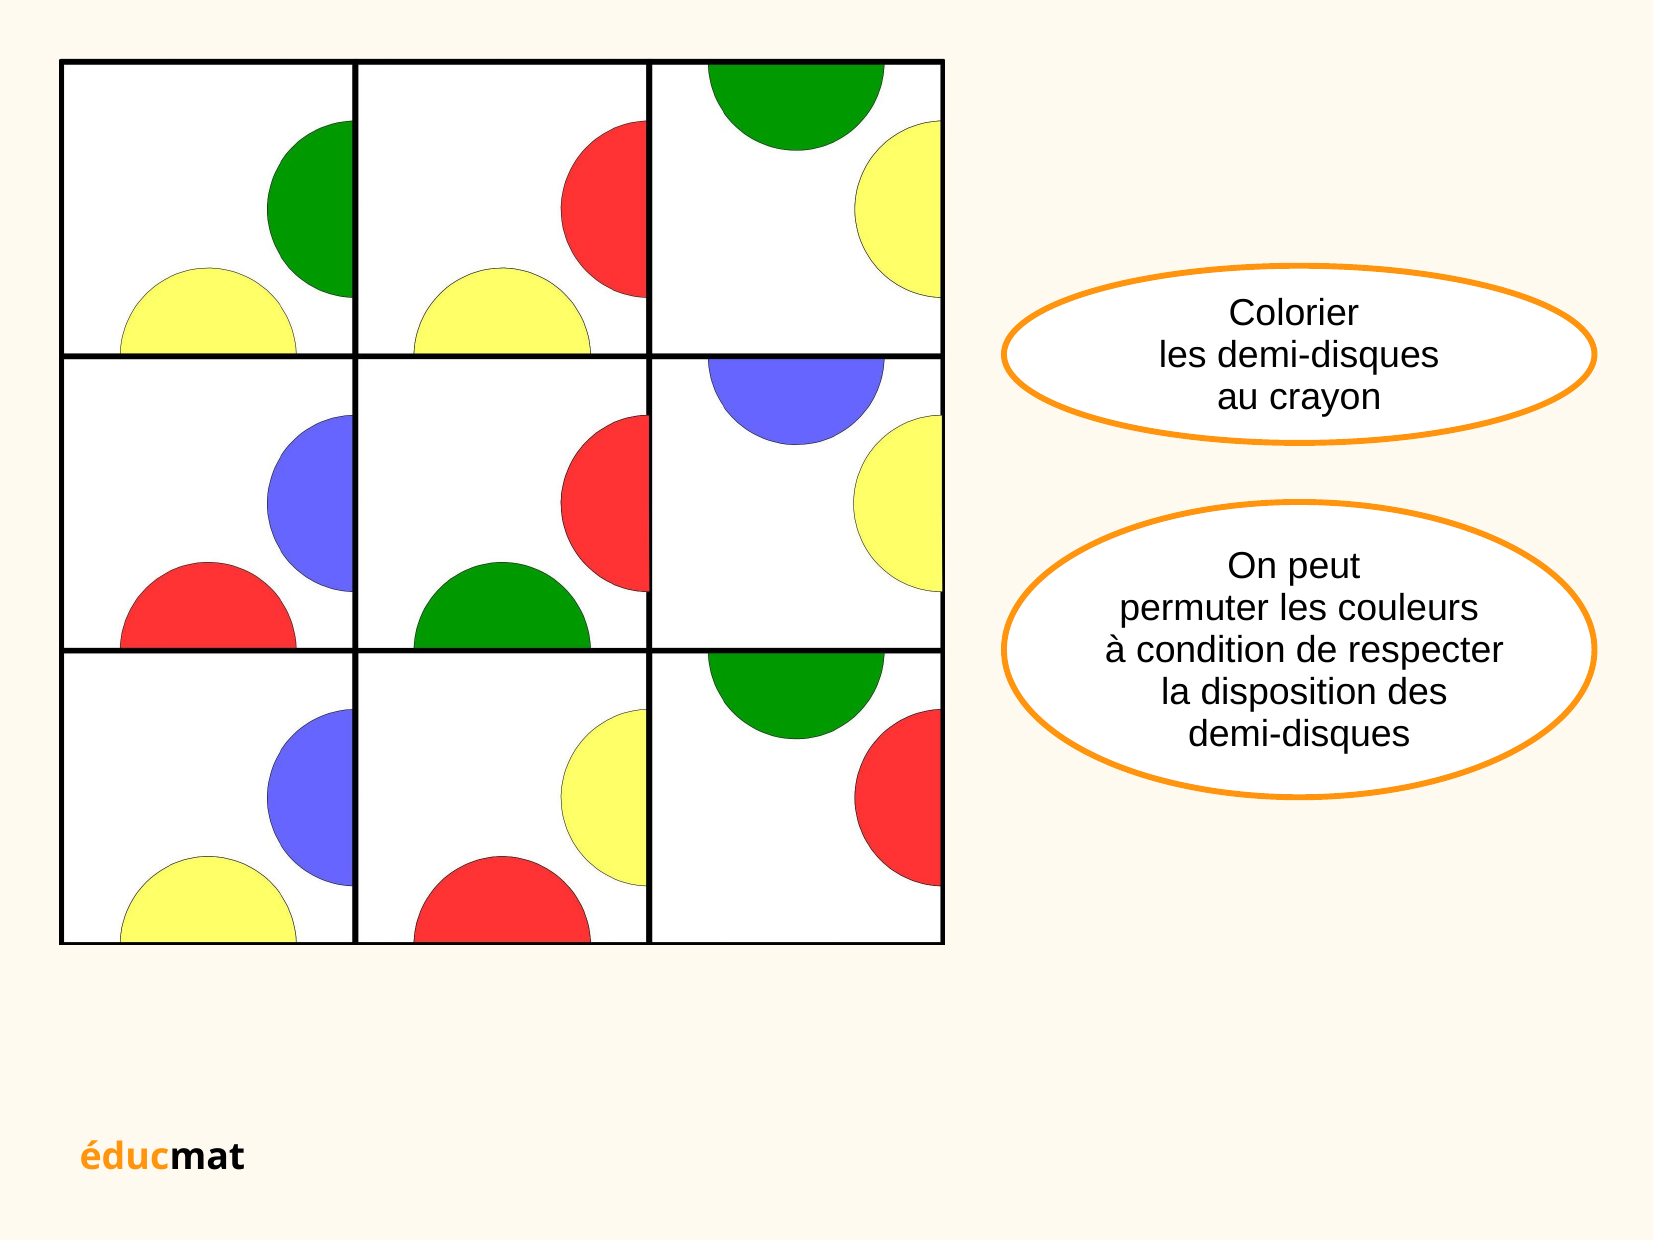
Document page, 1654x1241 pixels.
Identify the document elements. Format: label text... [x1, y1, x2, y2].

picture [59, 58, 945, 945]
text_box On peut permuter les couleurs à condition de respecter la disposition des demi-disques [1003, 501, 1595, 798]
text_box Colorier les demi-disques au crayon [1003, 265, 1595, 443]
text_box éducmat [59, 1122, 266, 1183]
